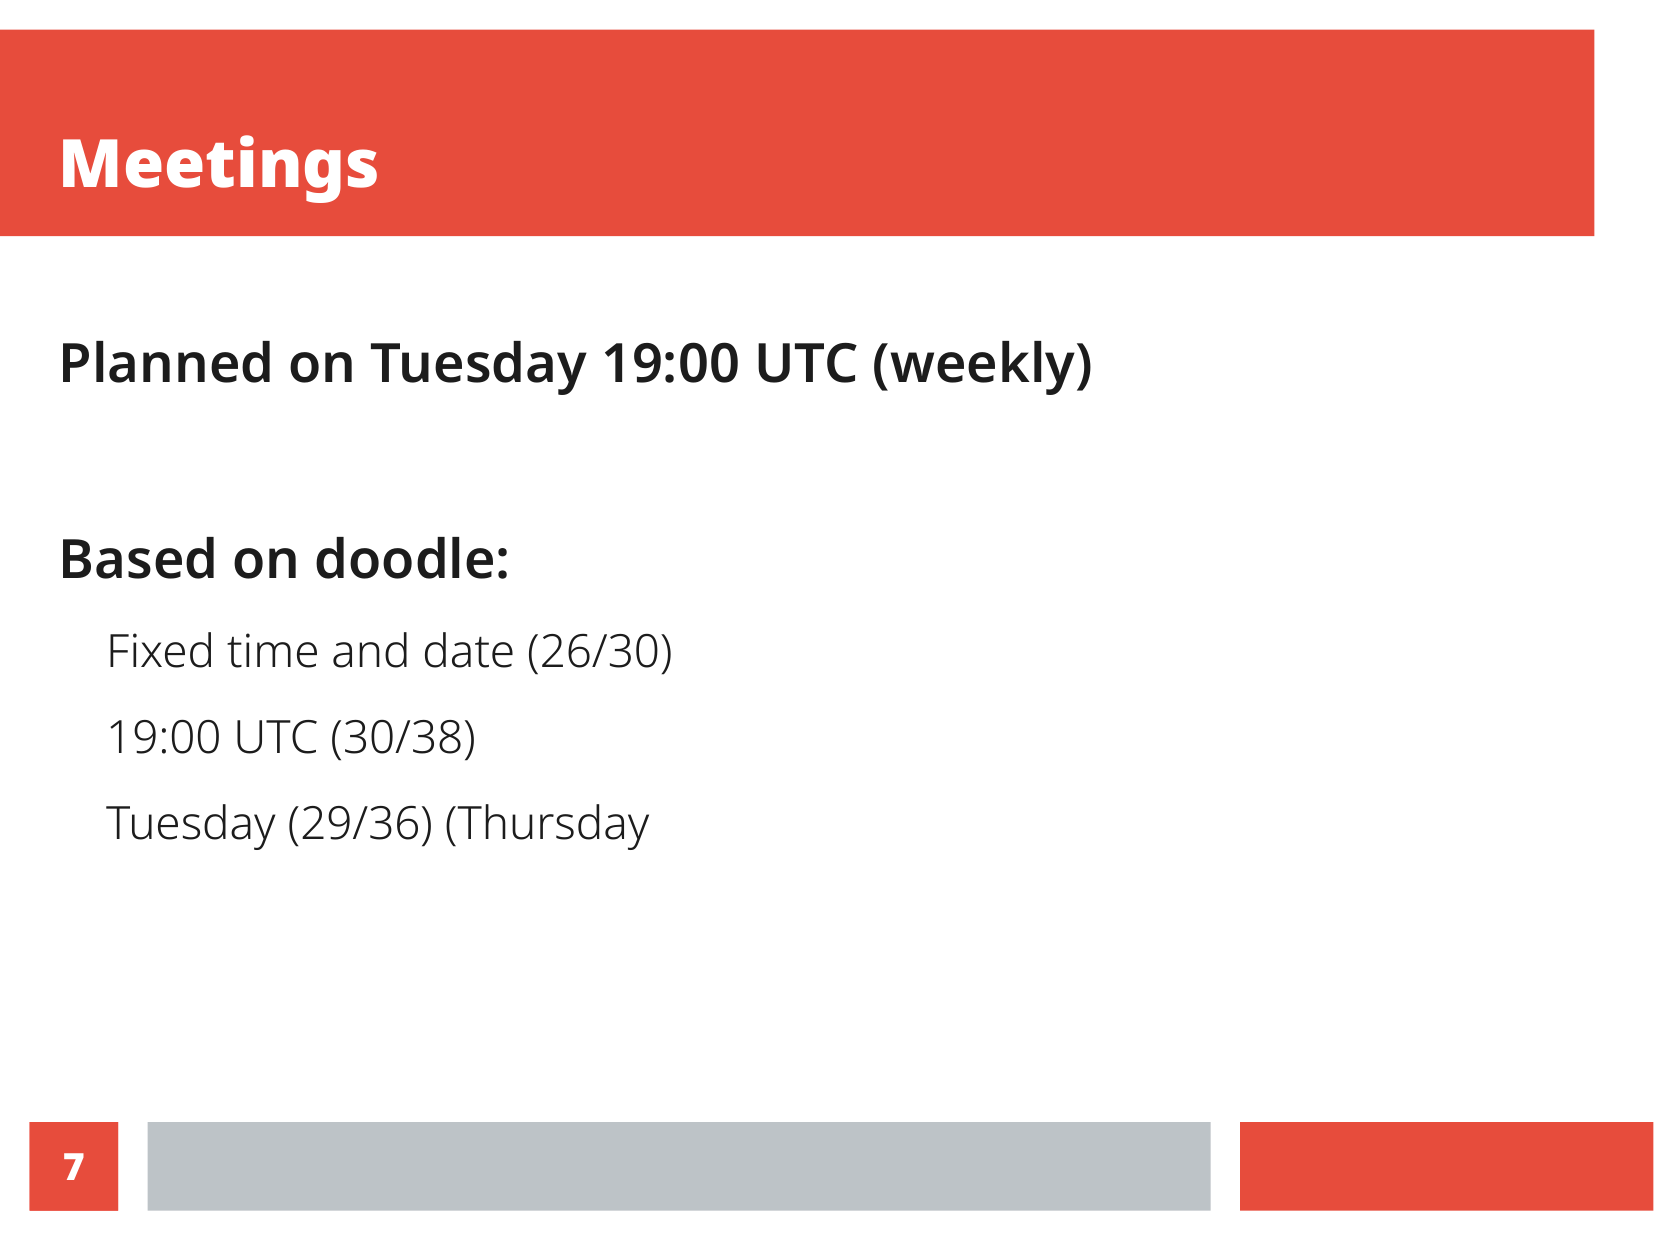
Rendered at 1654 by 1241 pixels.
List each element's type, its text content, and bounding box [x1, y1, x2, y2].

list Planned on Tuesday 19:00 UTC (weekly) Based on doodle: Fixed time and date (26/30) 19:00 UTC (30/38) Tuesday (29/36) (Thursday [59, 324, 1565, 1093]
title Meetings [59, 59, 1595, 207]
